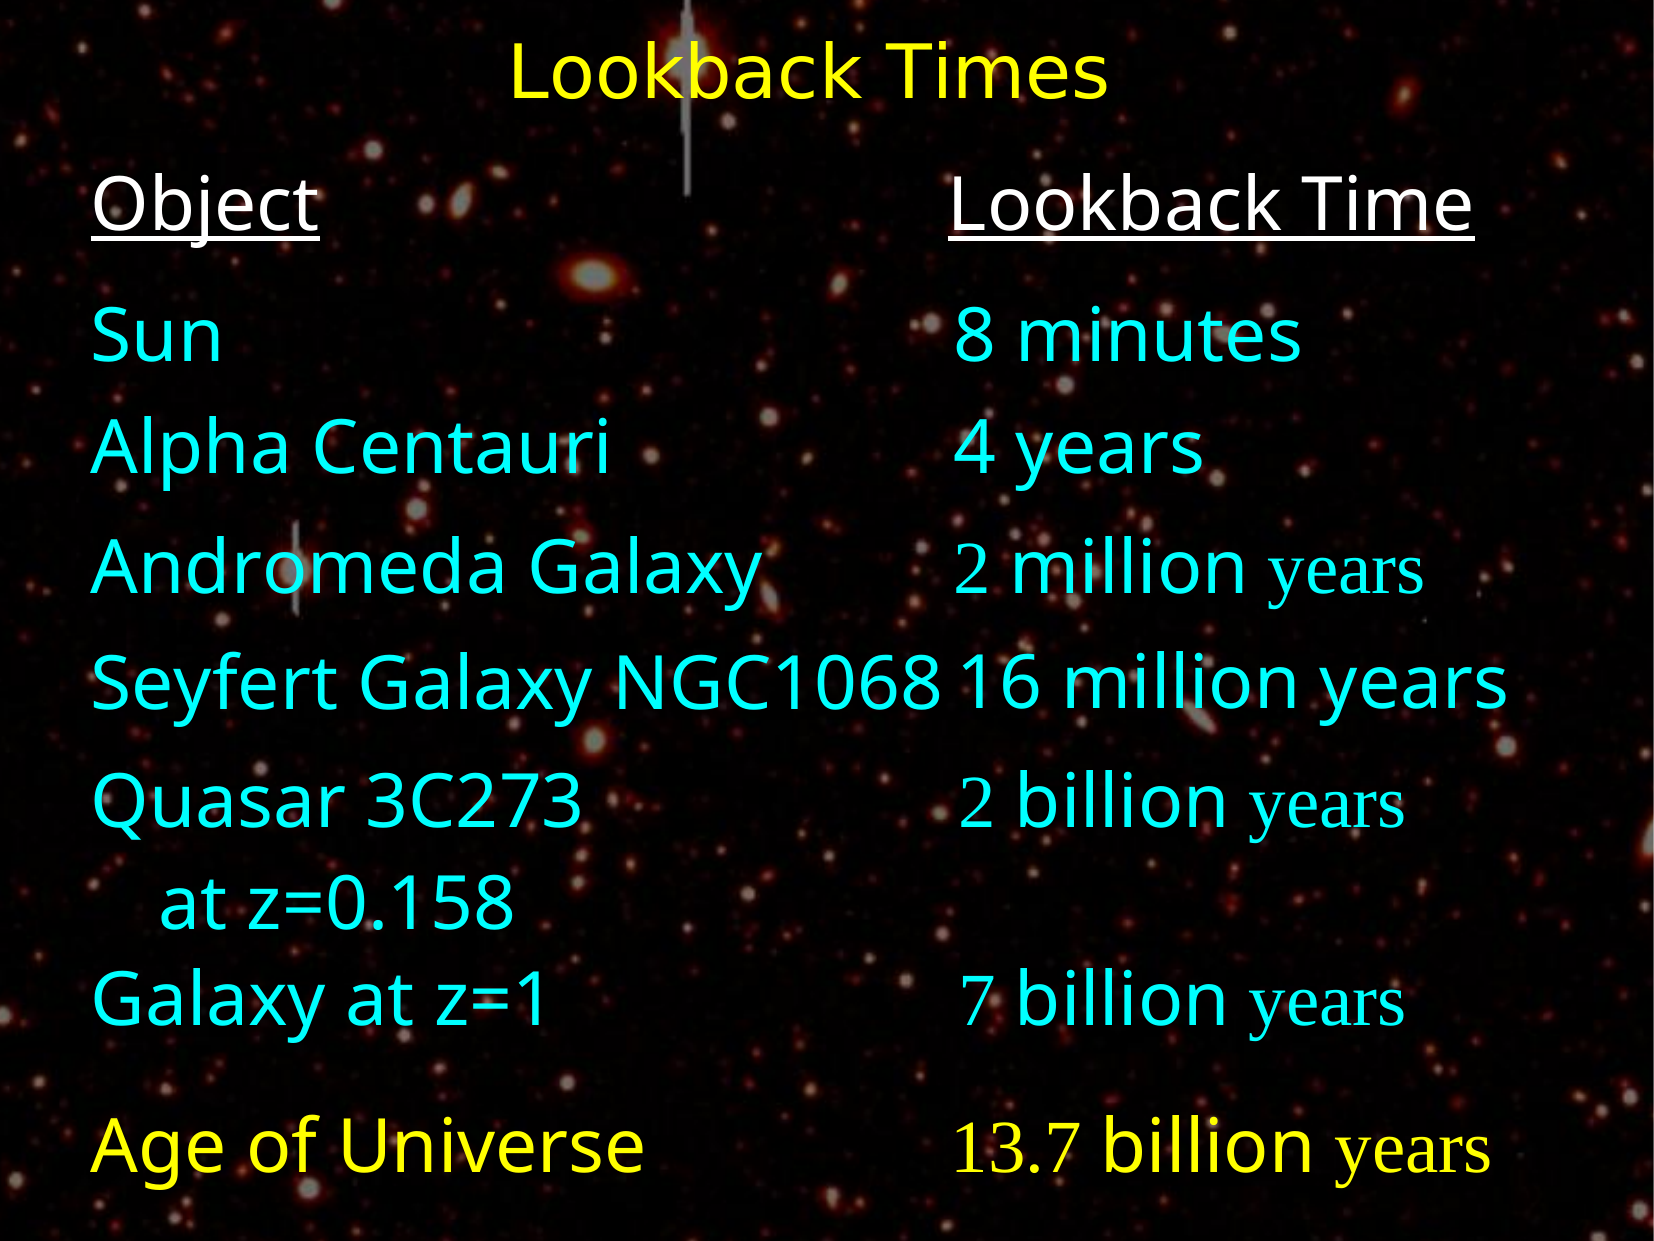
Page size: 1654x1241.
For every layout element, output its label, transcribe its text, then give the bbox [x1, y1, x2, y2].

text_box 4 years [953, 393, 1187, 484]
text_box 8 minutes [953, 281, 1278, 372]
text_box Quasar 3C273 at z=0.158 [90, 747, 559, 929]
text_box Andromeda Galaxy [90, 512, 719, 604]
text_box Alpha Centauri [90, 393, 585, 484]
text_box 16 million years [956, 628, 1483, 719]
text_box Object [90, 150, 335, 253]
text_box Sun [90, 281, 218, 372]
text_box Lookback Time [947, 150, 1530, 253]
text_box 2 billion years [958, 747, 1414, 838]
picture [0, 0, 1654, 1241]
text_box 7 billion years [958, 944, 1414, 1036]
text_box 13.7 billion years [950, 1092, 1487, 1184]
text_box 2 million years [953, 512, 1429, 604]
text_box Galaxy at z=1 [90, 944, 559, 1036]
text_box Seyfert Galaxy NGC1068 [90, 629, 907, 721]
text_box Lookback Times [507, 29, 1126, 132]
text_box Age of Universe [90, 1092, 606, 1184]
